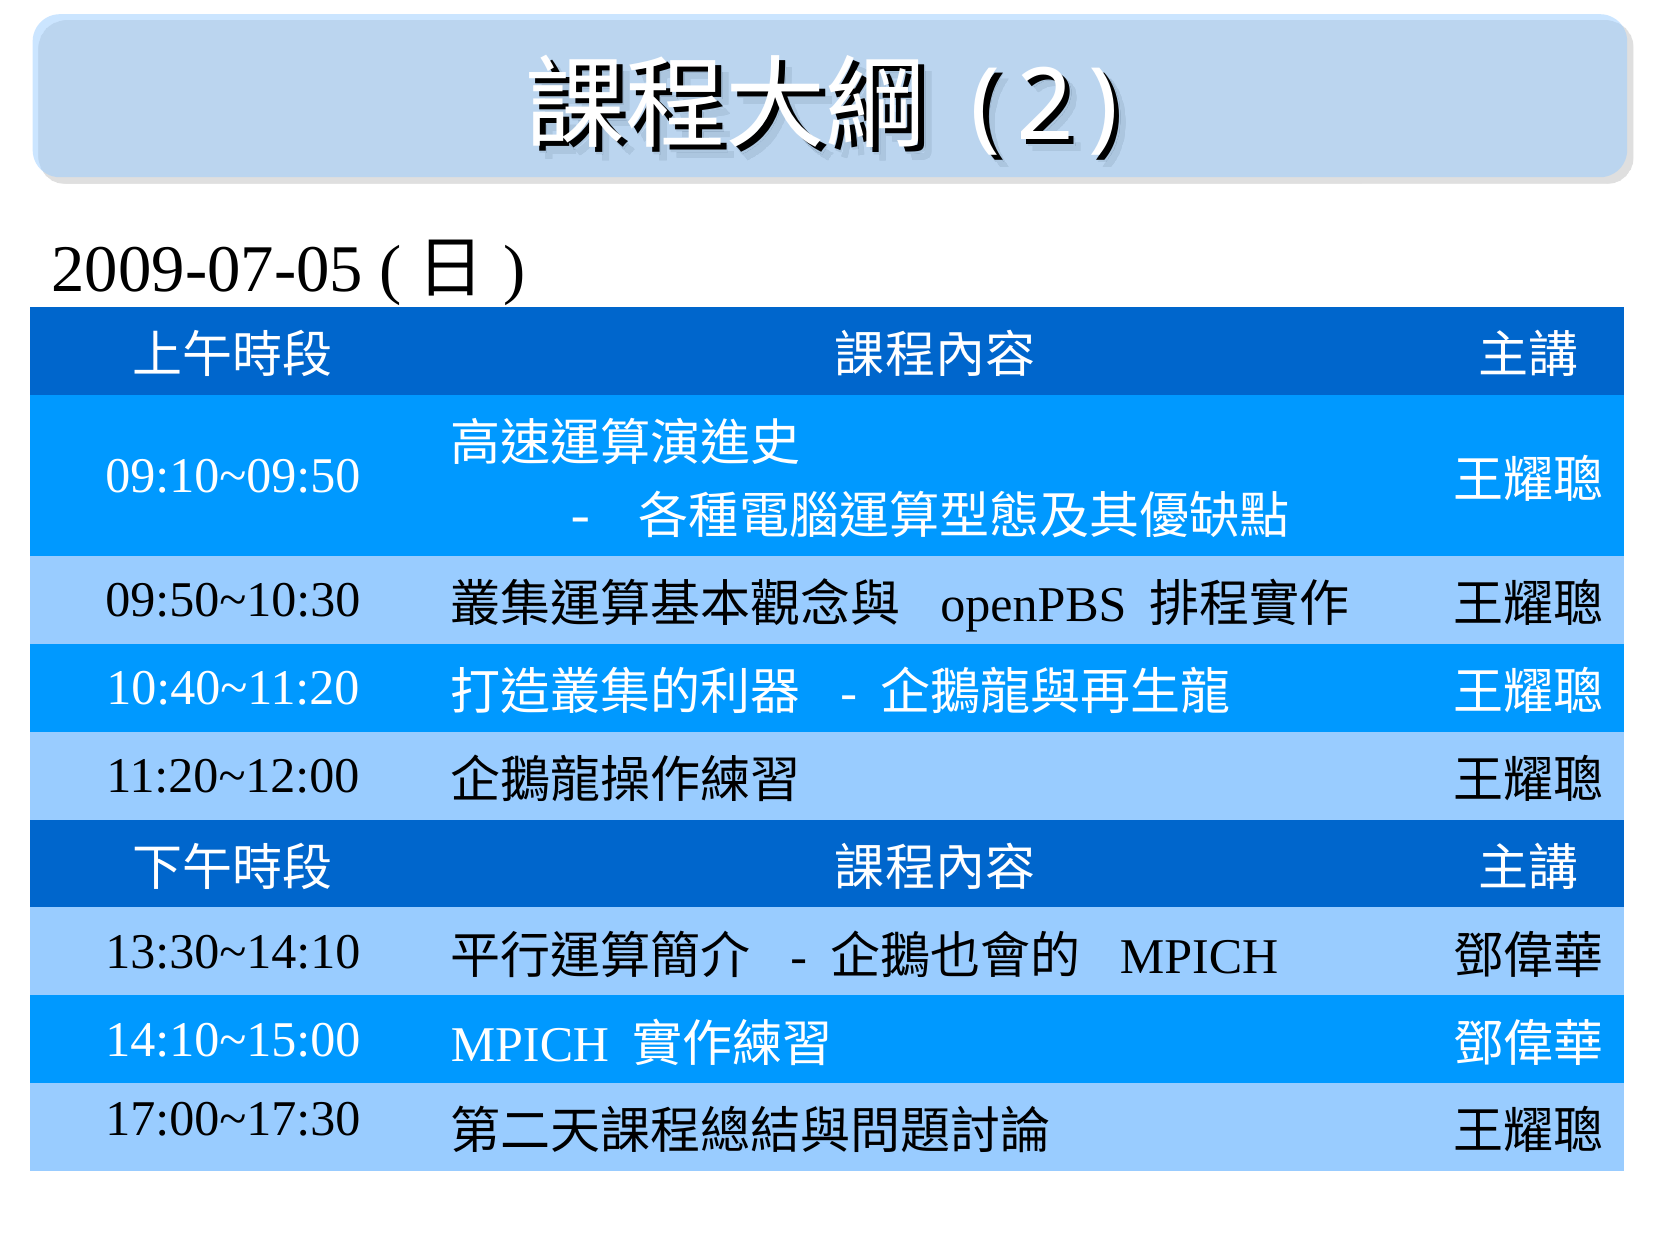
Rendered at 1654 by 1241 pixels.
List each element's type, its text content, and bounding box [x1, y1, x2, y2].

table_cell 17:00~17:30 [30, 1083, 436, 1171]
table_cell MPICH 實作練習 [436, 995, 1434, 1083]
table_cell 王耀聰 [1434, 556, 1624, 644]
table_cell 14:10~15:00 [30, 995, 436, 1083]
table_cell 叢集運算基本觀念與 openPBS 排程實作 [436, 556, 1434, 644]
table_cell 平行運算簡介 - 企鵝也會的 MPICH [436, 907, 1434, 995]
table_cell 企鵝龍操作練習 [436, 732, 1434, 820]
table_cell 13:30~14:10 [30, 907, 436, 995]
table_cell 鄧偉華 [1434, 907, 1624, 995]
text_box 2009-07-05 (日) [36, 206, 709, 302]
table_cell 主講 [1434, 820, 1624, 907]
table_cell 09:50~10:30 [30, 556, 436, 644]
table_cell 高速運算演進史 - 各種電腦運算型態及其優缺點 [436, 395, 1434, 556]
table_header 上午時段 [30, 307, 436, 395]
table_cell 09:10~09:50 [30, 395, 436, 556]
text_box 課程大綱(2) [32, 14, 1628, 178]
table_cell 第二天課程總結與問題討論 [436, 1083, 1434, 1171]
table_header 主講 [1434, 307, 1624, 395]
table_cell 11:20~12:00 [30, 732, 436, 820]
table_cell 打造叢集的利器 - 企鵝龍與再生龍 [436, 644, 1434, 732]
table_cell 王耀聰 [1434, 395, 1624, 556]
table_cell 課程內容 [436, 820, 1434, 907]
table_header 課程內容 [436, 307, 1434, 395]
table_cell 王耀聰 [1434, 732, 1624, 820]
table_cell 下午時段 [30, 820, 436, 907]
table_cell 鄧偉華 [1434, 995, 1624, 1083]
table_cell 王耀聰 [1434, 1083, 1624, 1171]
table_cell 10:40~11:20 [30, 644, 436, 732]
table_cell 王耀聰 [1434, 644, 1624, 732]
